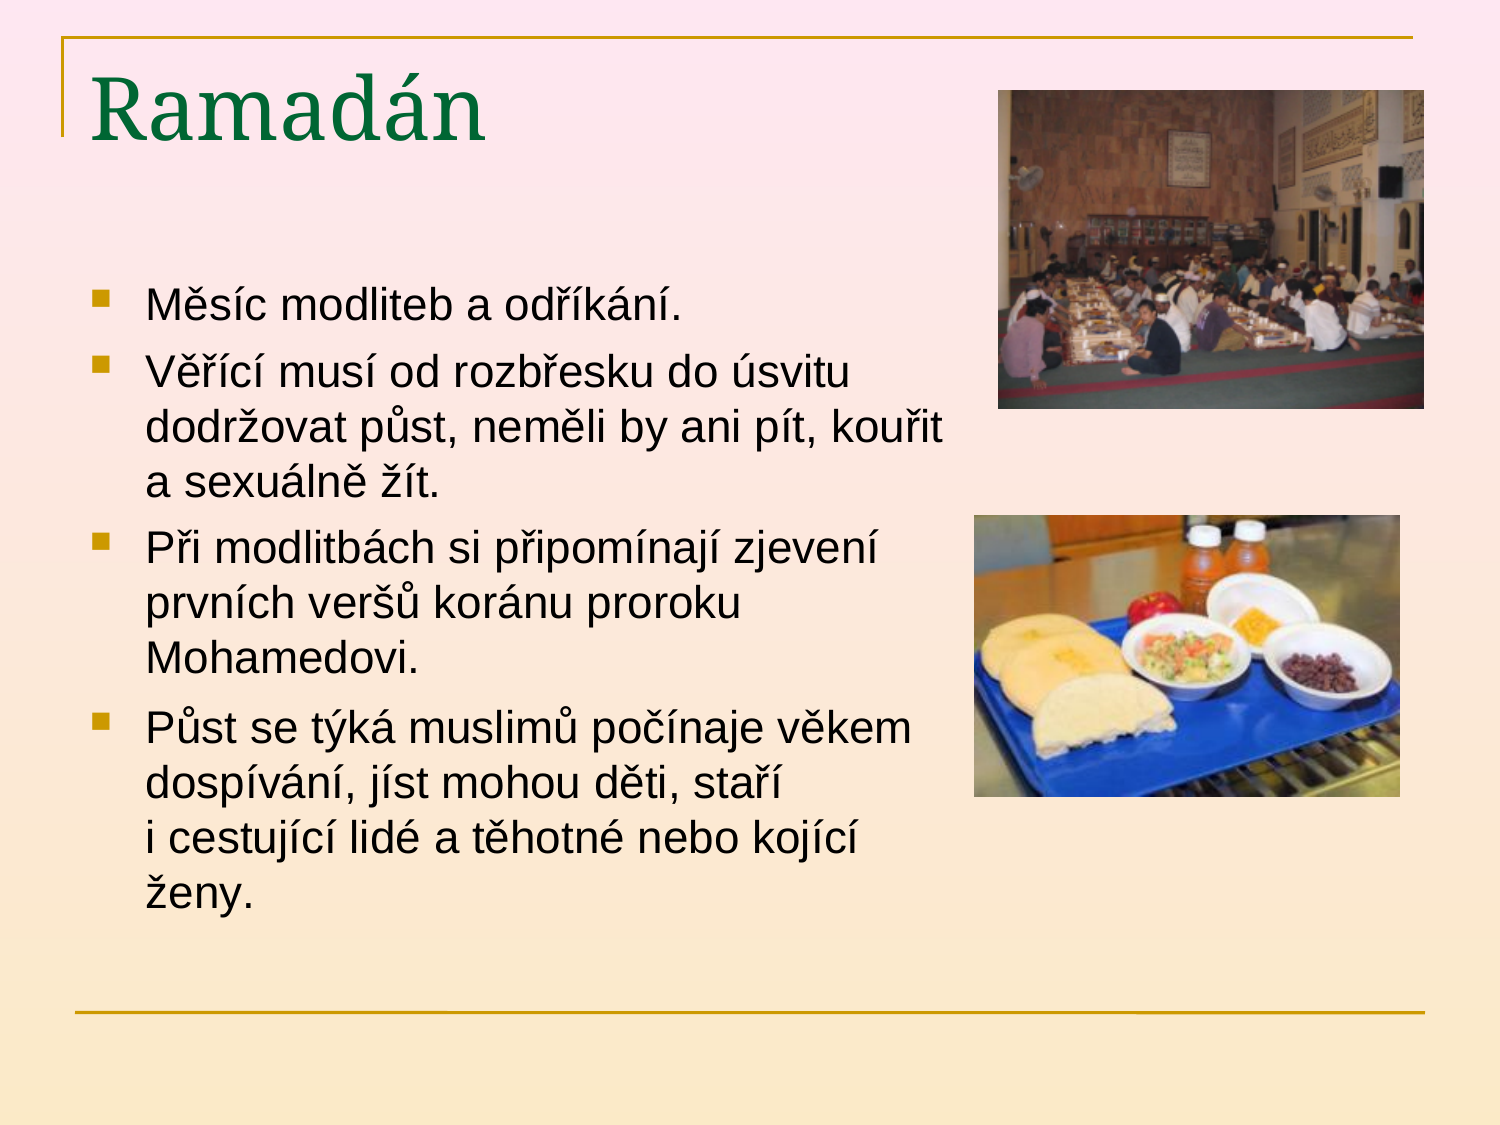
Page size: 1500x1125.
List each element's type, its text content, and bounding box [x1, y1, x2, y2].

picture [974, 515, 1400, 797]
picture [998, 90, 1424, 409]
title Ramadán [75, 45, 1426, 272]
list Měsíc modliteb a odříkání. Věřící musí od rozbřesku do úsvitu dodržovat půst, neměli by ani pít, kouřit a sexuálně žít. Při modlitbách si připomínají zjevení prvních veršů koránu proroku Mohamedovi. Půst se týká muslimů počínaje věkem dospívání, jíst mohou děti, staří i cestující lidé a těhotné nebo kojící ženy. [75, 267, 987, 1011]
